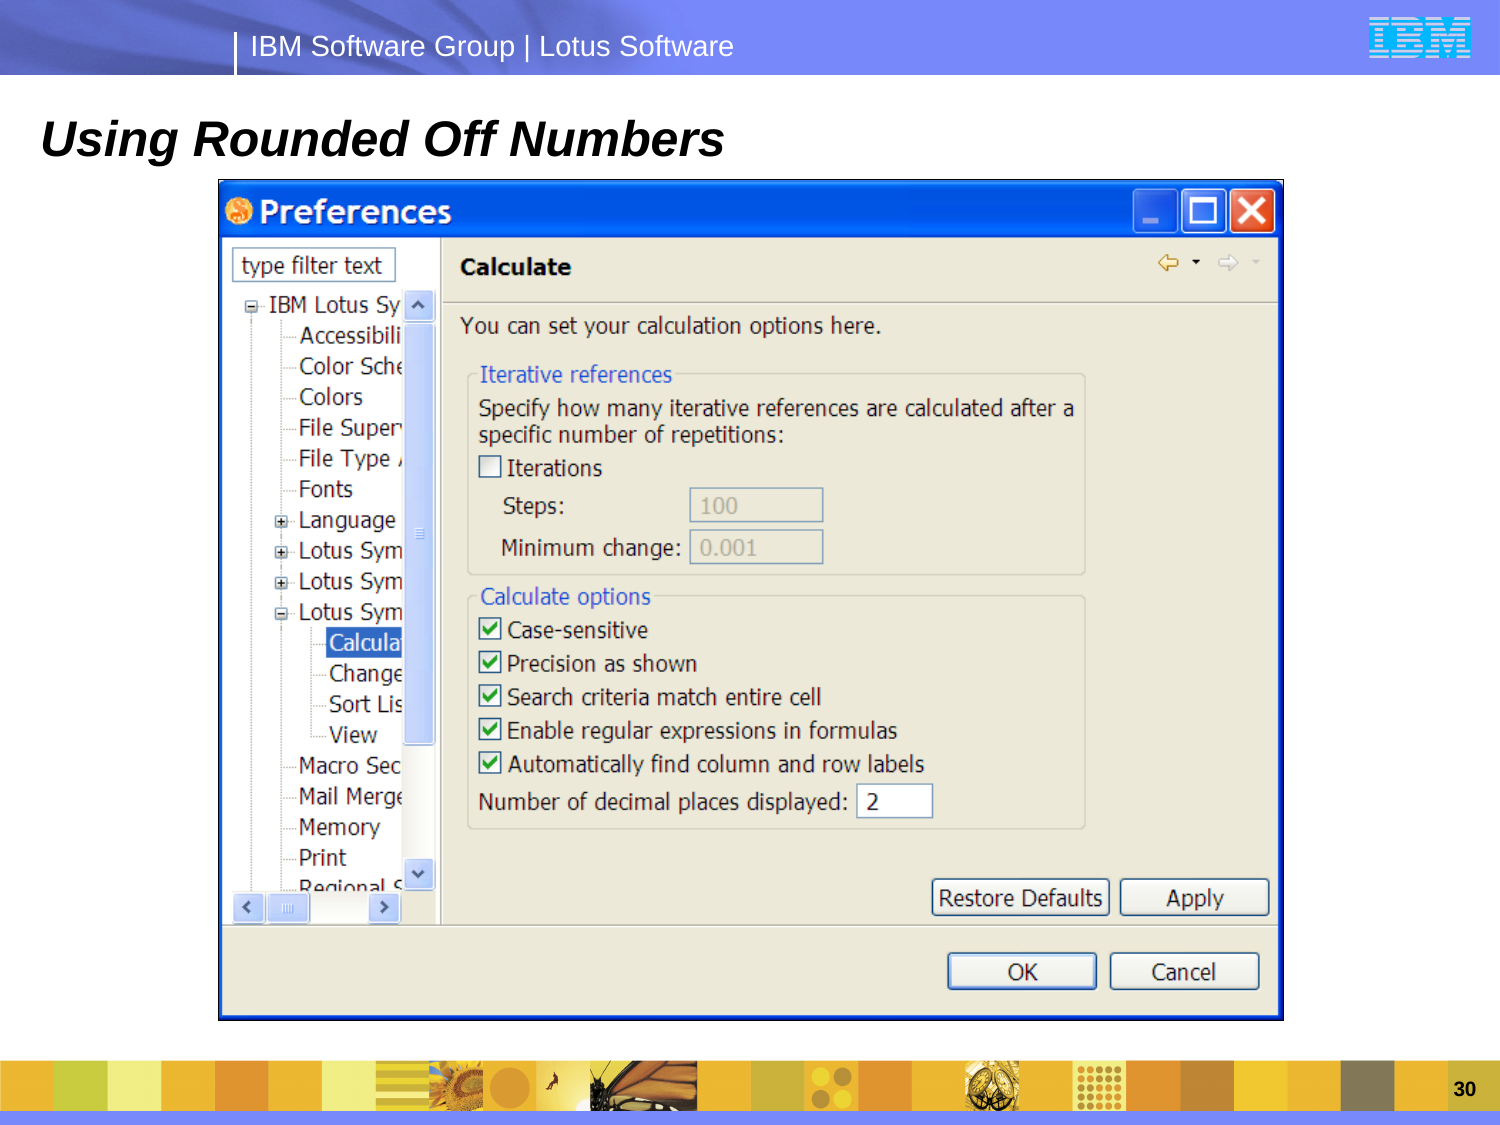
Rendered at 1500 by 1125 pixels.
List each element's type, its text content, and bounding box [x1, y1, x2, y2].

picture [0, 1060, 1500, 1111]
picture [0, 0, 1500, 75]
title Using Rounded Off Numbers [25, 106, 1378, 189]
picture [218, 179, 1284, 1021]
